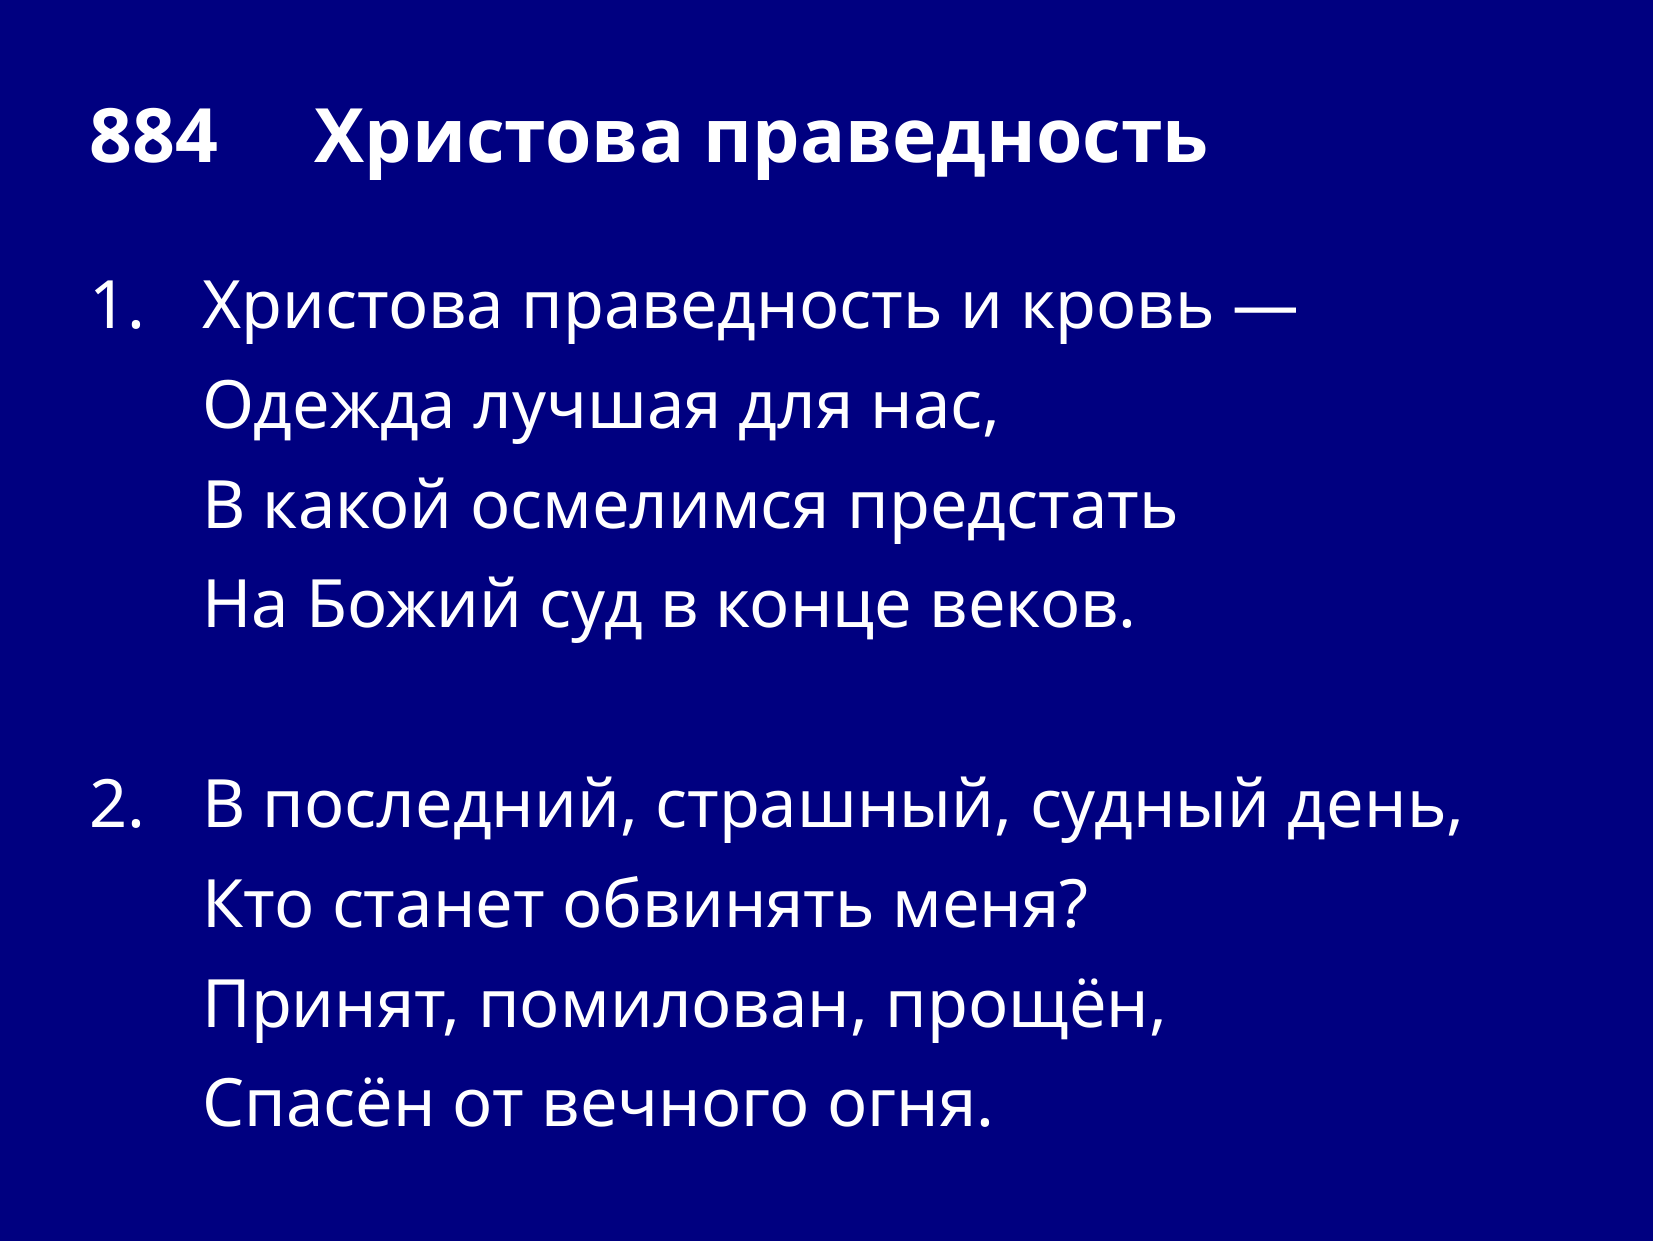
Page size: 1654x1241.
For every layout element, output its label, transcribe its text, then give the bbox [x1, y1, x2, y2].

text_box 884 Христова праведность [75, 75, 1576, 188]
text_box 1. Христова праведность и кровь ― Одежда лучшая для нас, В какой осмелимся предстать На Божий суд в конце веков. 2. В последний, страшный, судный день, Кто станет обвинять меня? Принят, помилован, прощён, Спасён от вечного огня. [75, 188, 1576, 1163]
